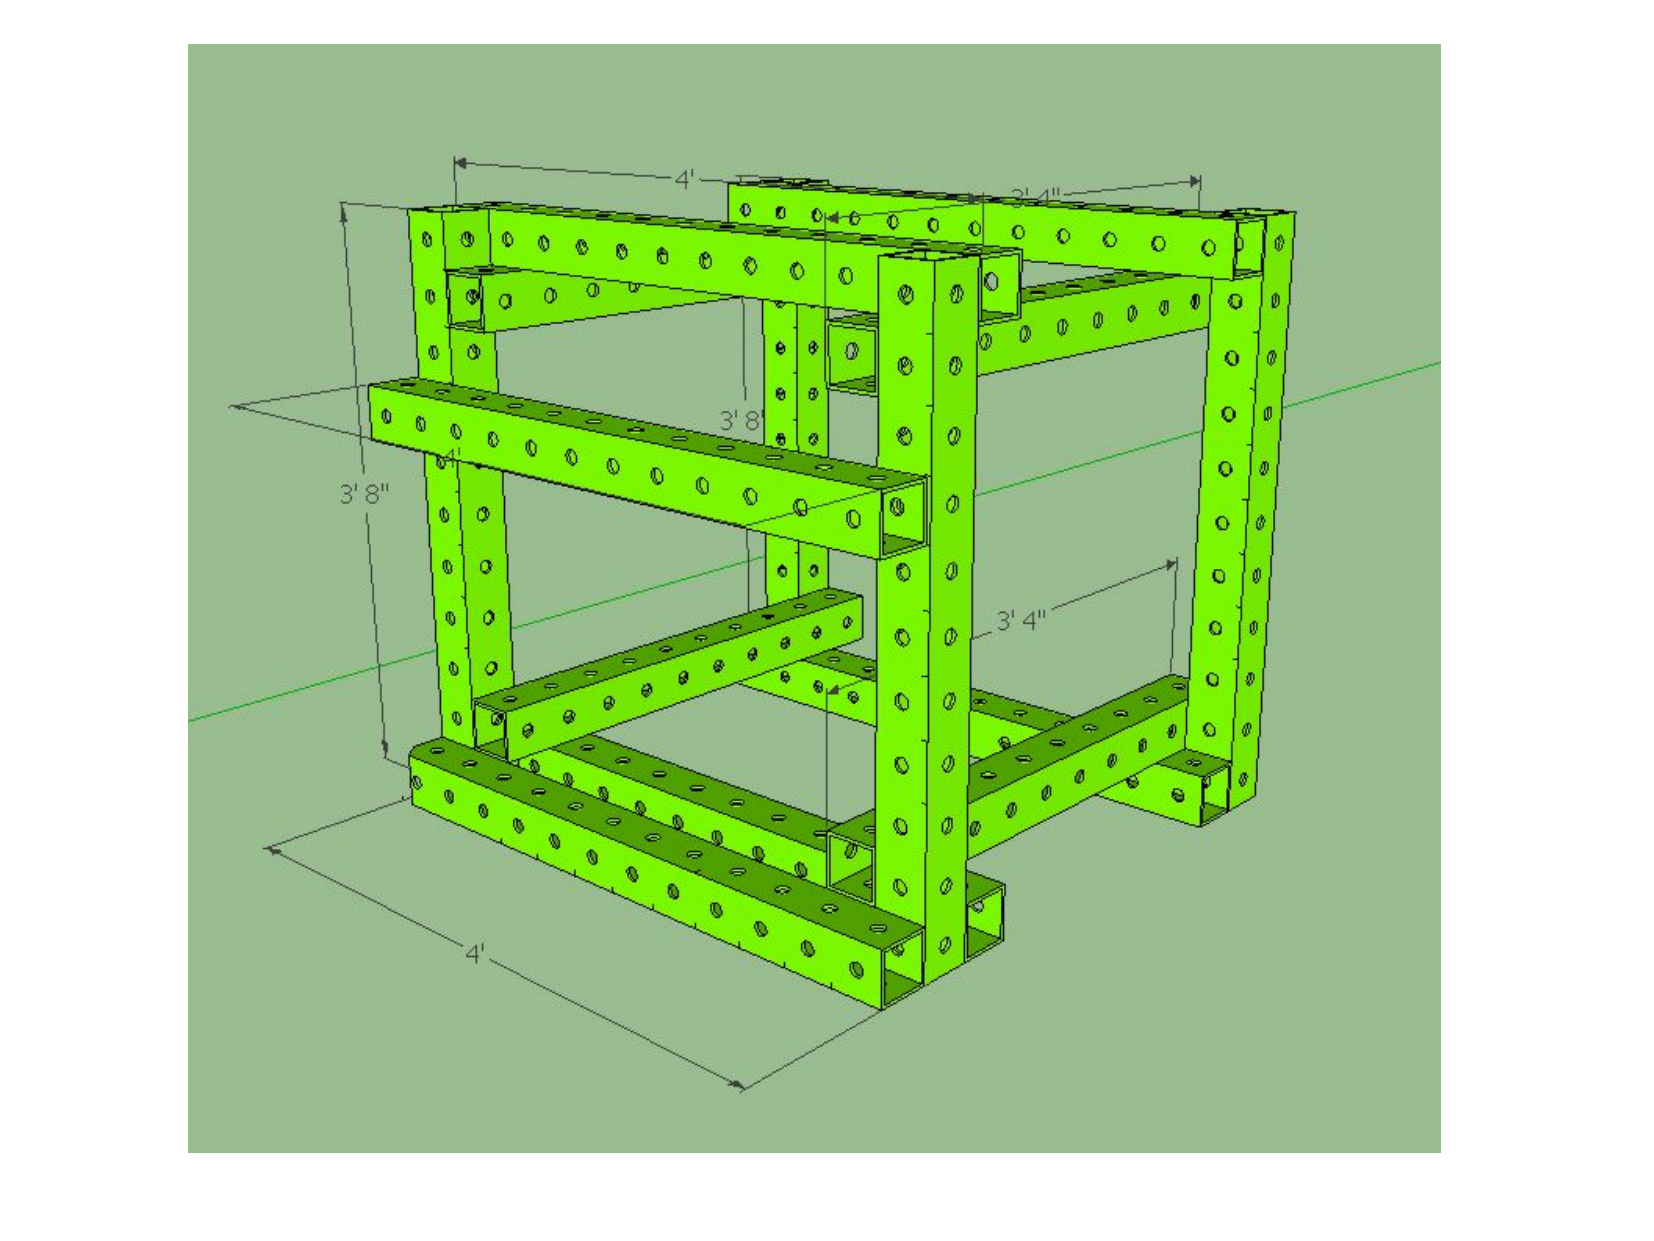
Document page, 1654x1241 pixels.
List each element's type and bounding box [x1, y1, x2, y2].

picture [188, 44, 1441, 1153]
